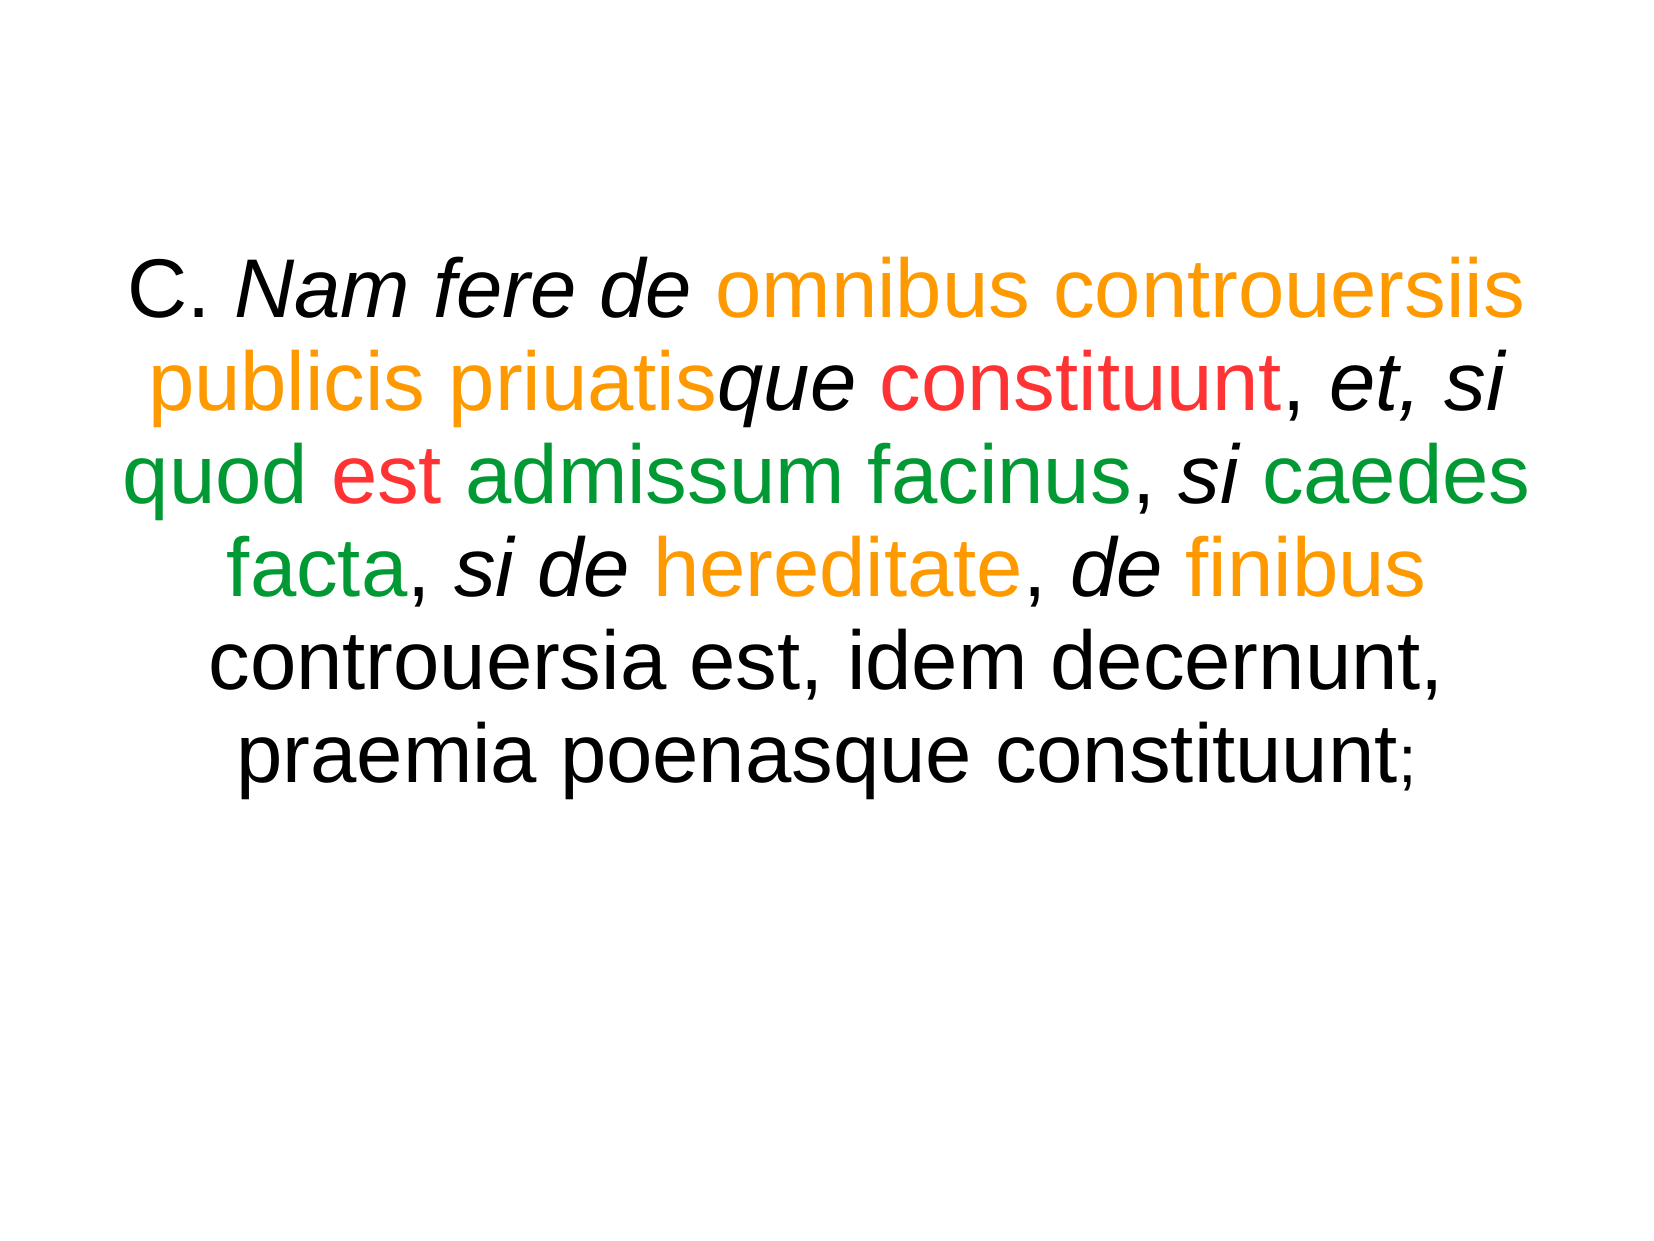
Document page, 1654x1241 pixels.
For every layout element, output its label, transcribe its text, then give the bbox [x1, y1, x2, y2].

subtitle C. Nam fere de omnibus controuersiis publicis priuatisque constituunt, et, si quod est admissum facinus, si caedes facta, si de hereditate, de finibus controuersia est, idem decernunt, praemia poenasque constituunt; [82, 82, 1571, 1109]
